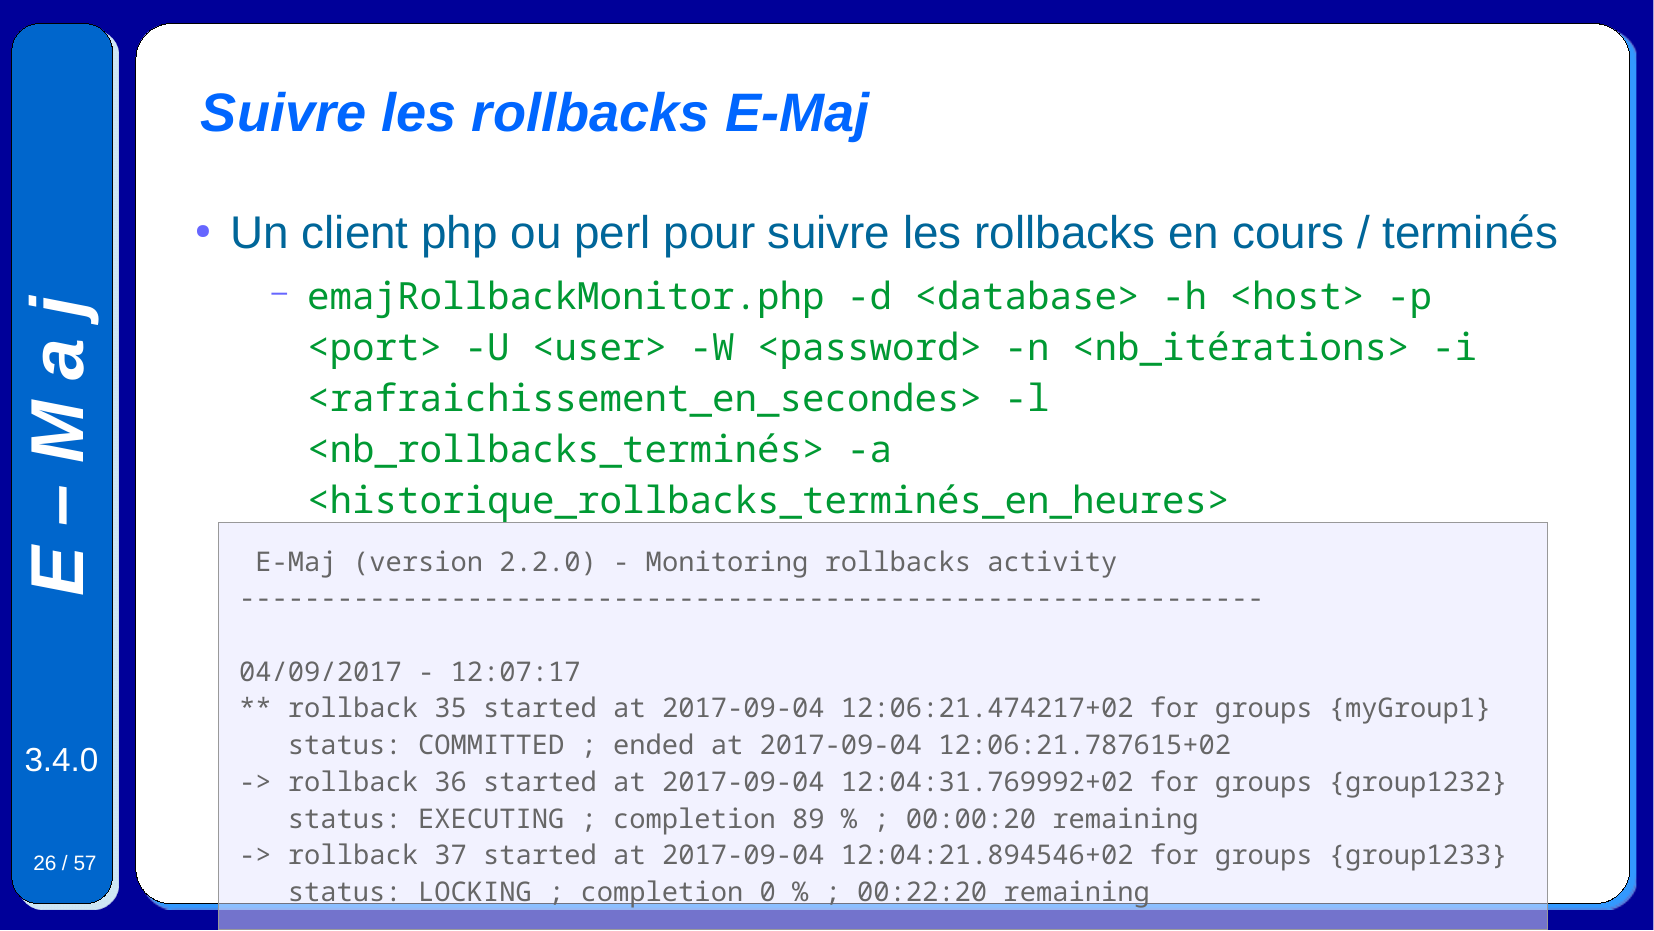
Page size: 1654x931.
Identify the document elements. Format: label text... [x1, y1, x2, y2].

text_box E-Maj (version 2.2.0) - Monitoring rollbacks activity --------------------------------------------------------------- 04/09/2017 - 12:07:17 ** rollback 35 started at 2017-09-04 12:06:21.474217+02 for groups {myGroup1} status: COMMITTED ; ended at 2017-09-04 12:06:21.787615+02 -> rollback 36 started at 2017-09-04 12:04:31.769992+02 for groups {group1232} status: EXECUTING ; completion 89 % ; 00:00:20 remaining -> rollback 37 started at 2017-09-04 12:04:21.894546+02 for groups {group1233} status: LOCKING ; completion 0 % ; 00:22:20 remaining [218, 522, 1548, 878]
list Un client php ou perl pour suivre les rollbacks en cours / terminés emajRollbackMonitor.php -d <database> -h <host> -p <port> -U <user> -W <password> -n <nb_itérations> -i <rafraichissement_en_secondes> -l <nb_rollbacks_terminés> -a <historique_rollbacks_terminés_en_heures> [177, 206, 1587, 502]
title Suivre les rollbacks E-Maj [200, 34, 1575, 191]
